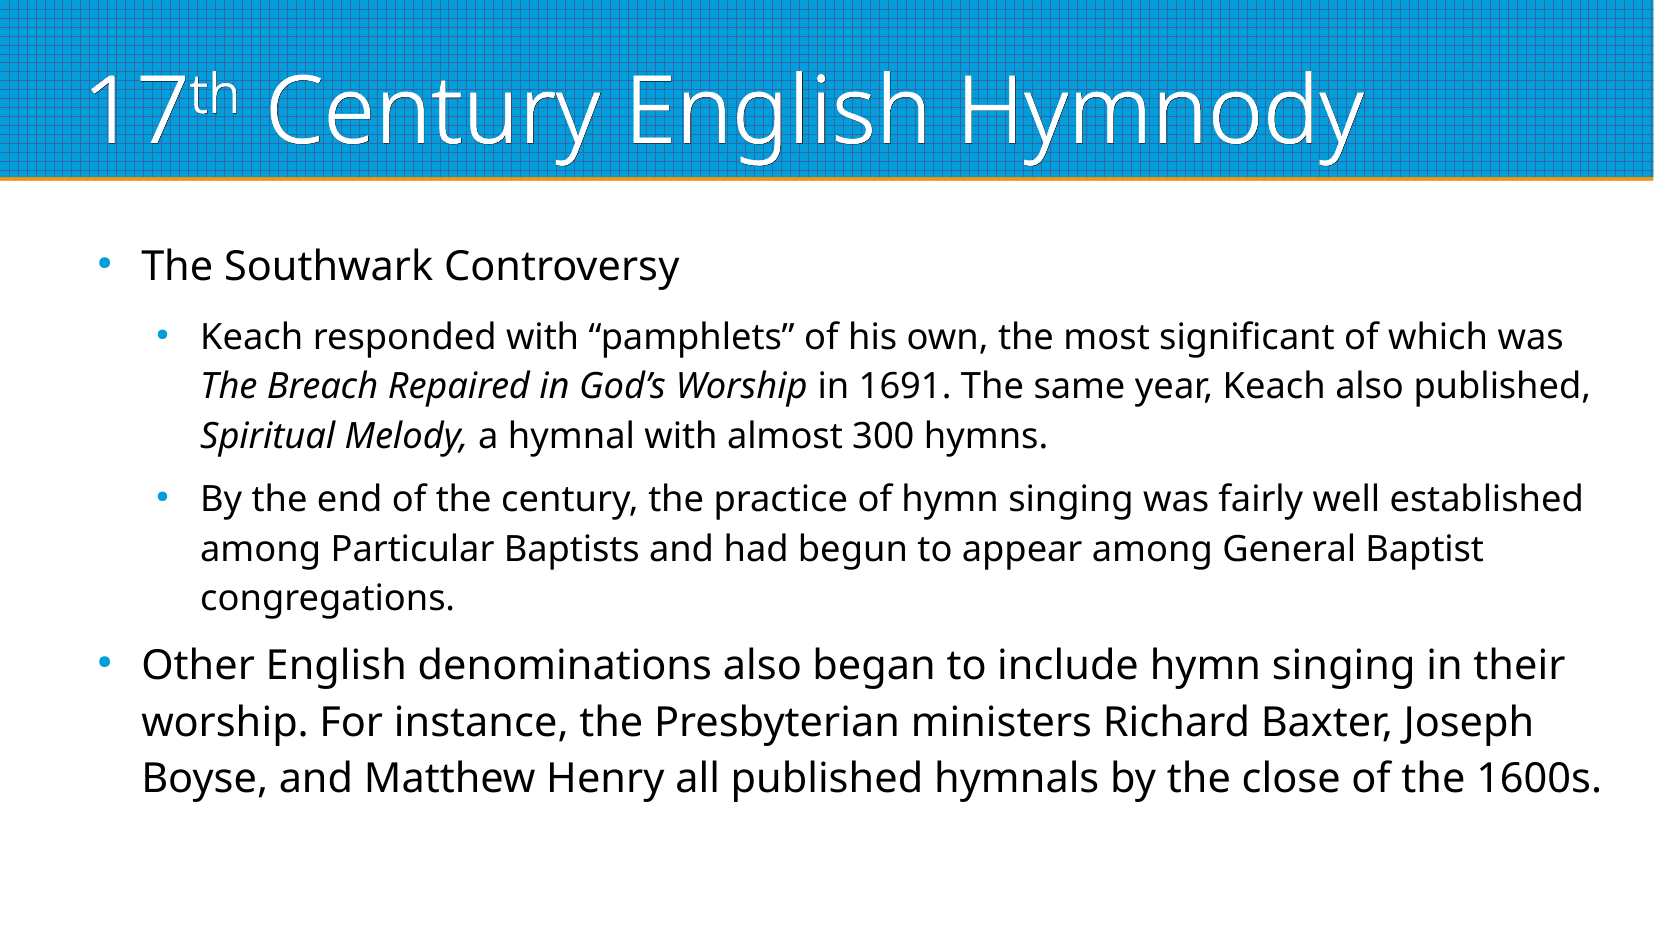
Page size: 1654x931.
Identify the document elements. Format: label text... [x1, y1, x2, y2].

title 17th Century English Hymnody [82, 14, 1571, 171]
list The Southwark Controversy Keach responded with “pamphlets” of his own, the most significant of which was The Breach Repaired in God’s Worship in 1691. The same year, Keach also published, Spiritual Melody, a hymnal with almost 300 hymns. By the end of the century, the practice of hymn singing was fairly well established among Particular Baptists and had begun to appear among General Baptist congregations. Other English denominations also began to include hymn singing in their worship. For instance, the Presbyterian ministers Richard Baxter, Joseph Boyse, and Matthew Henry all published hymnals by the close of the 1600s. [82, 236, 1613, 863]
